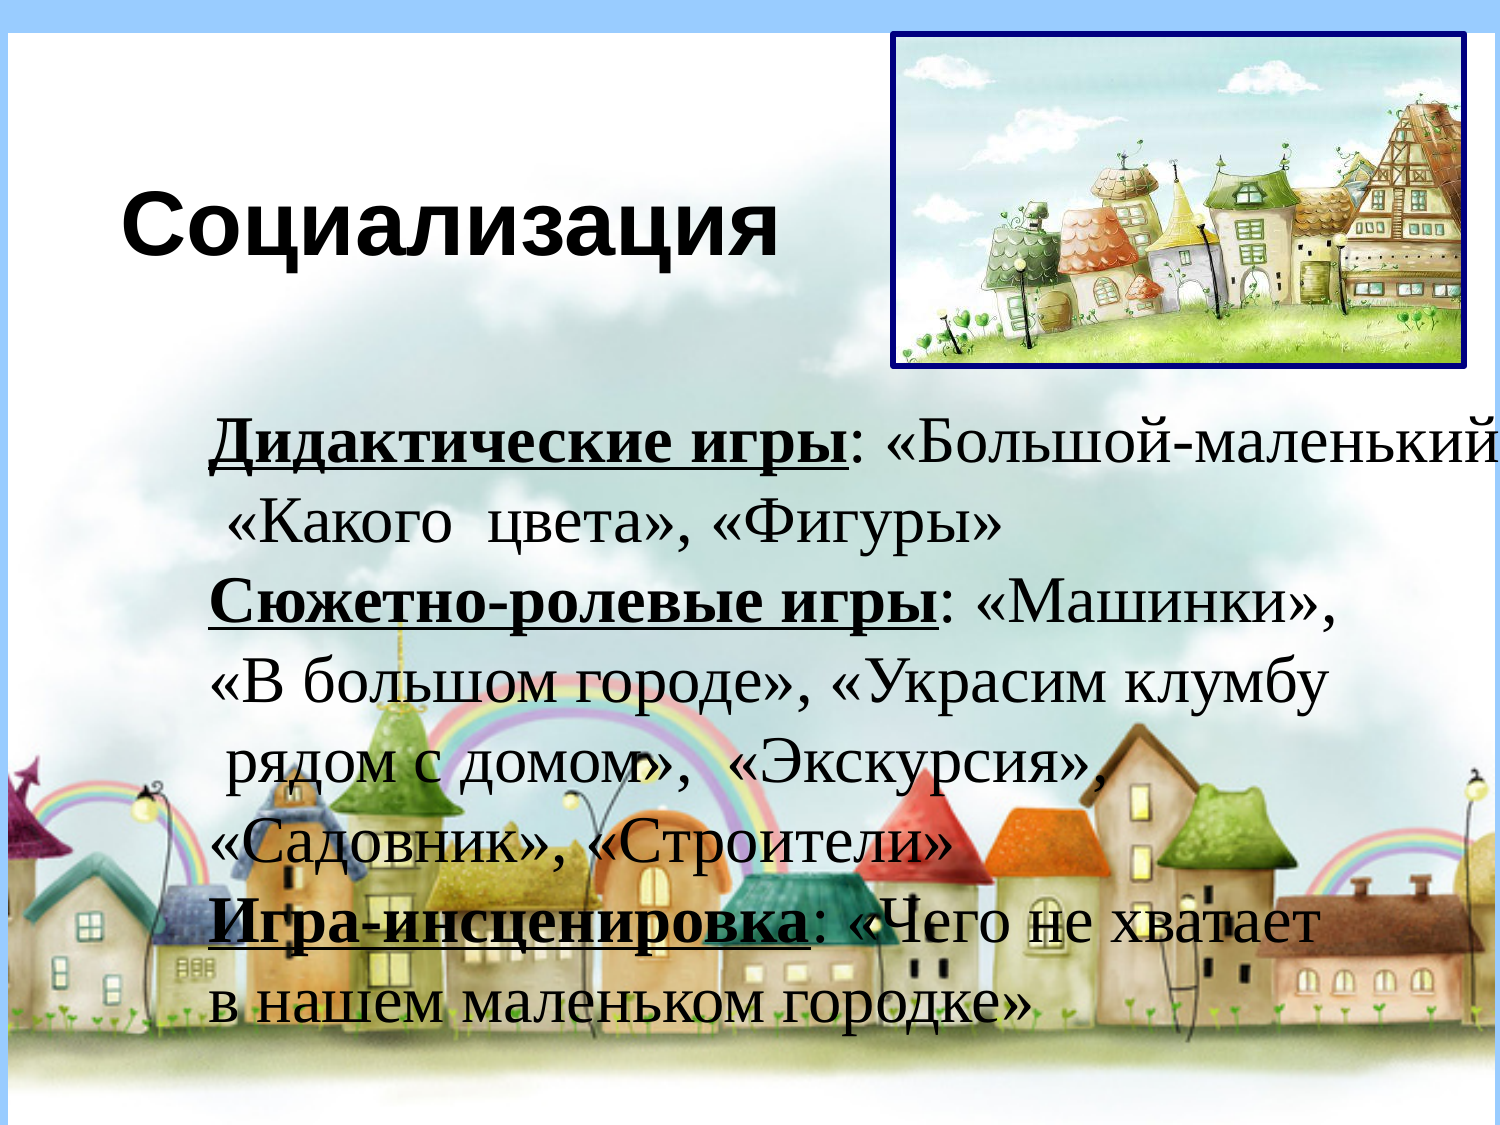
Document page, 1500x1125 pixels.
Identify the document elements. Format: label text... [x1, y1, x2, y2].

picture [896, 36, 1462, 363]
text_box Социализация [88, 125, 890, 314]
picture [8, 33, 1495, 1125]
text_box Дидактические игры: «Большой-маленький», «Какого цвета», «Фигуры» Сюжетно-ролевые игры: «Машинки», «В большом городе», «Украсим клумбу рядом с домом», «Экскурсия», «Садовник», «Строители» Игра-инсценировка: «Чего не хватает в нашем маленьком городке» [208, 396, 1316, 974]
